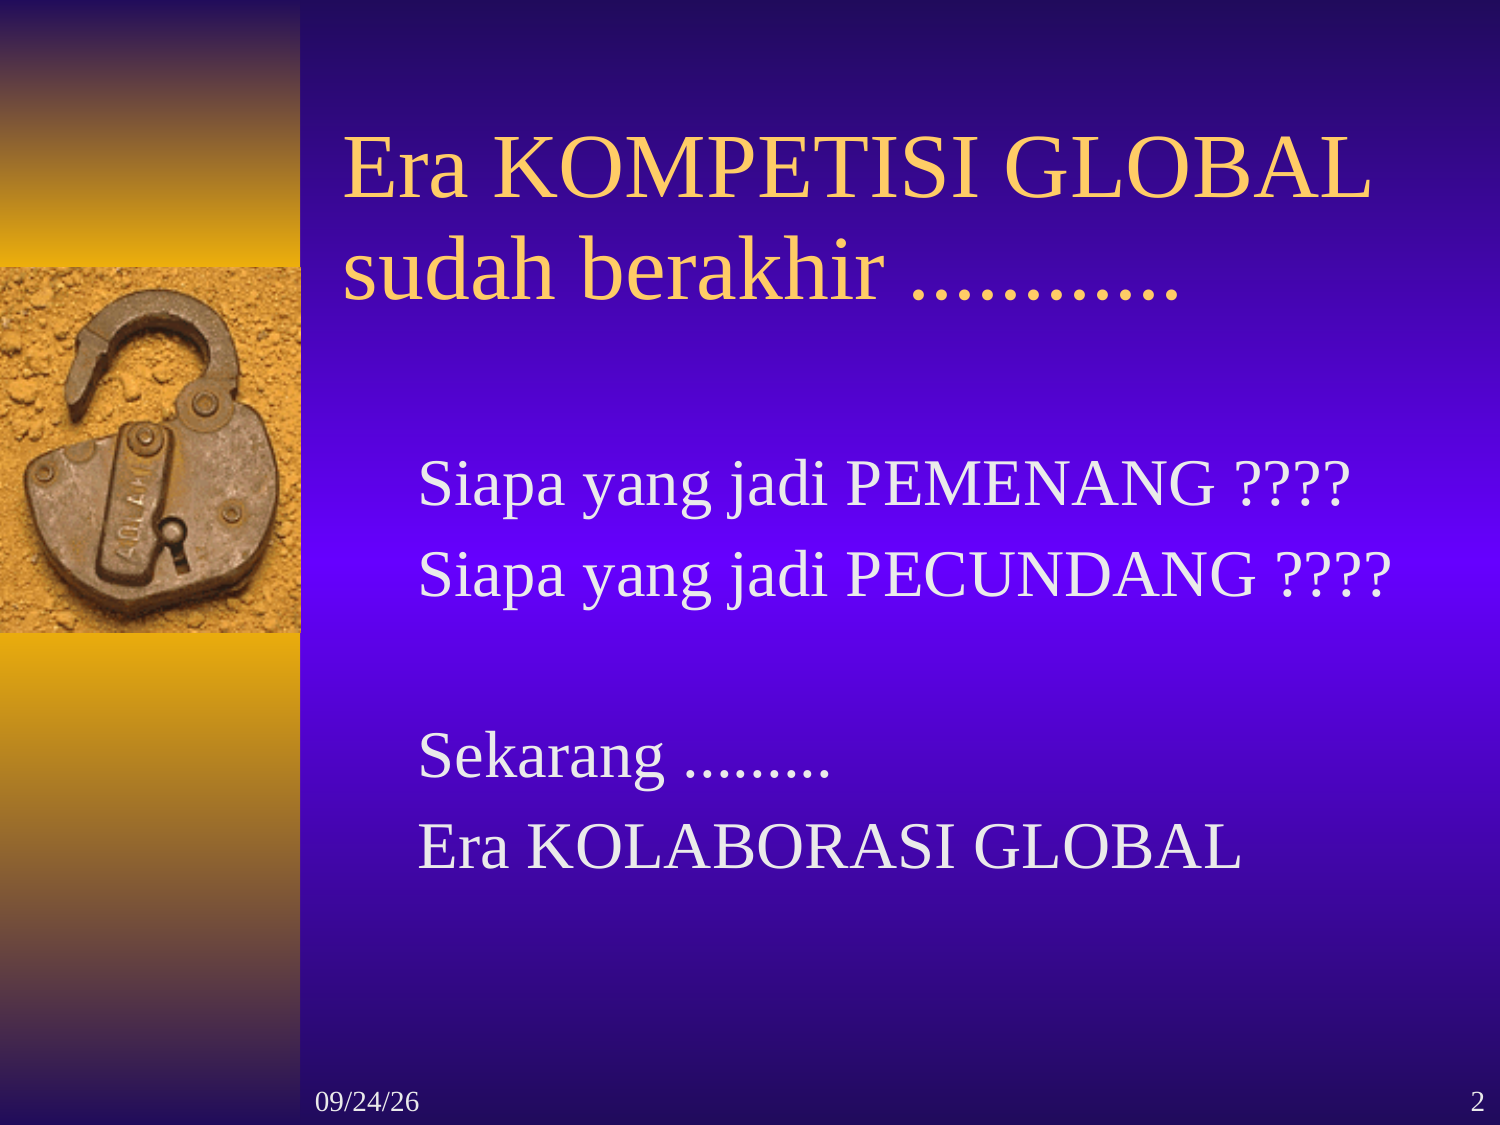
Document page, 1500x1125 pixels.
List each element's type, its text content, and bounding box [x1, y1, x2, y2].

title Era KOMPETISI GLOBAL sudah berakhir ............ [342, 51, 1480, 384]
subtitle Siapa yang jadi PEMENANG ???? Siapa yang jadi PECUNDANG ???? Sekarang ......... Era KOLABORASI GLOBAL [417, 413, 1406, 916]
picture [0, 267, 301, 633]
